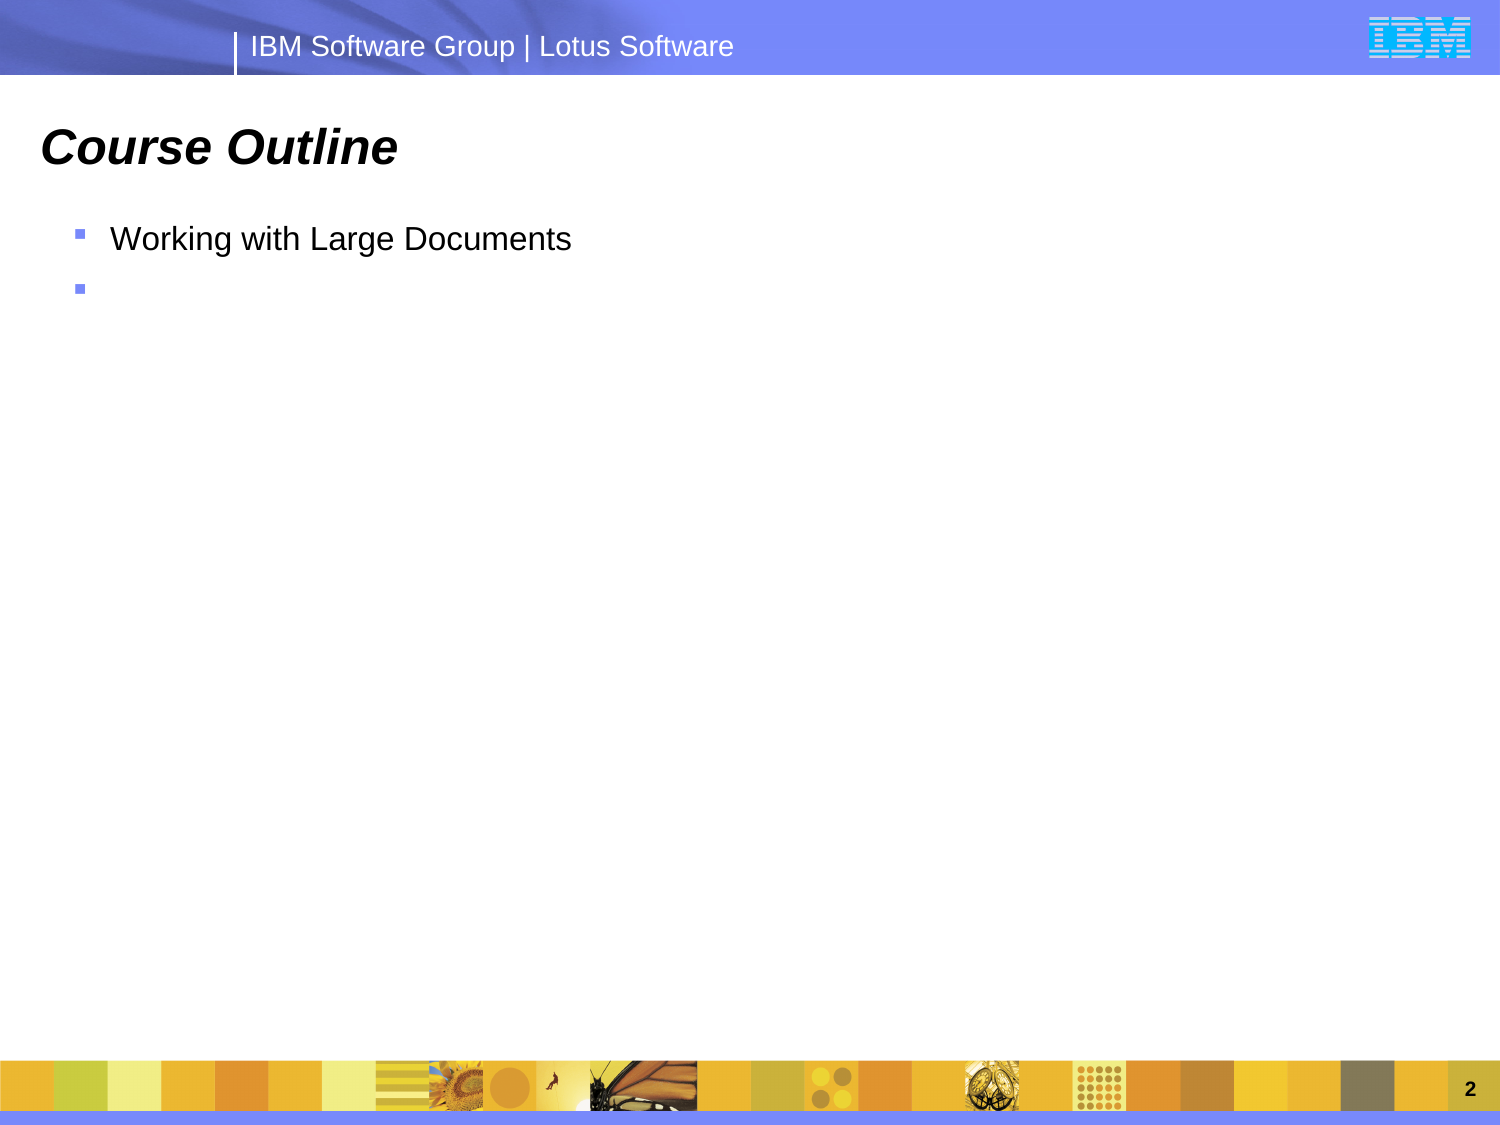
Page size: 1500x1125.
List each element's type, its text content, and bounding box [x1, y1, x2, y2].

title Course Outline [25, 114, 1378, 197]
picture [0, 0, 1500, 75]
text_box Working with Large Documents [57, 210, 1434, 1029]
picture [0, 1060, 1500, 1111]
